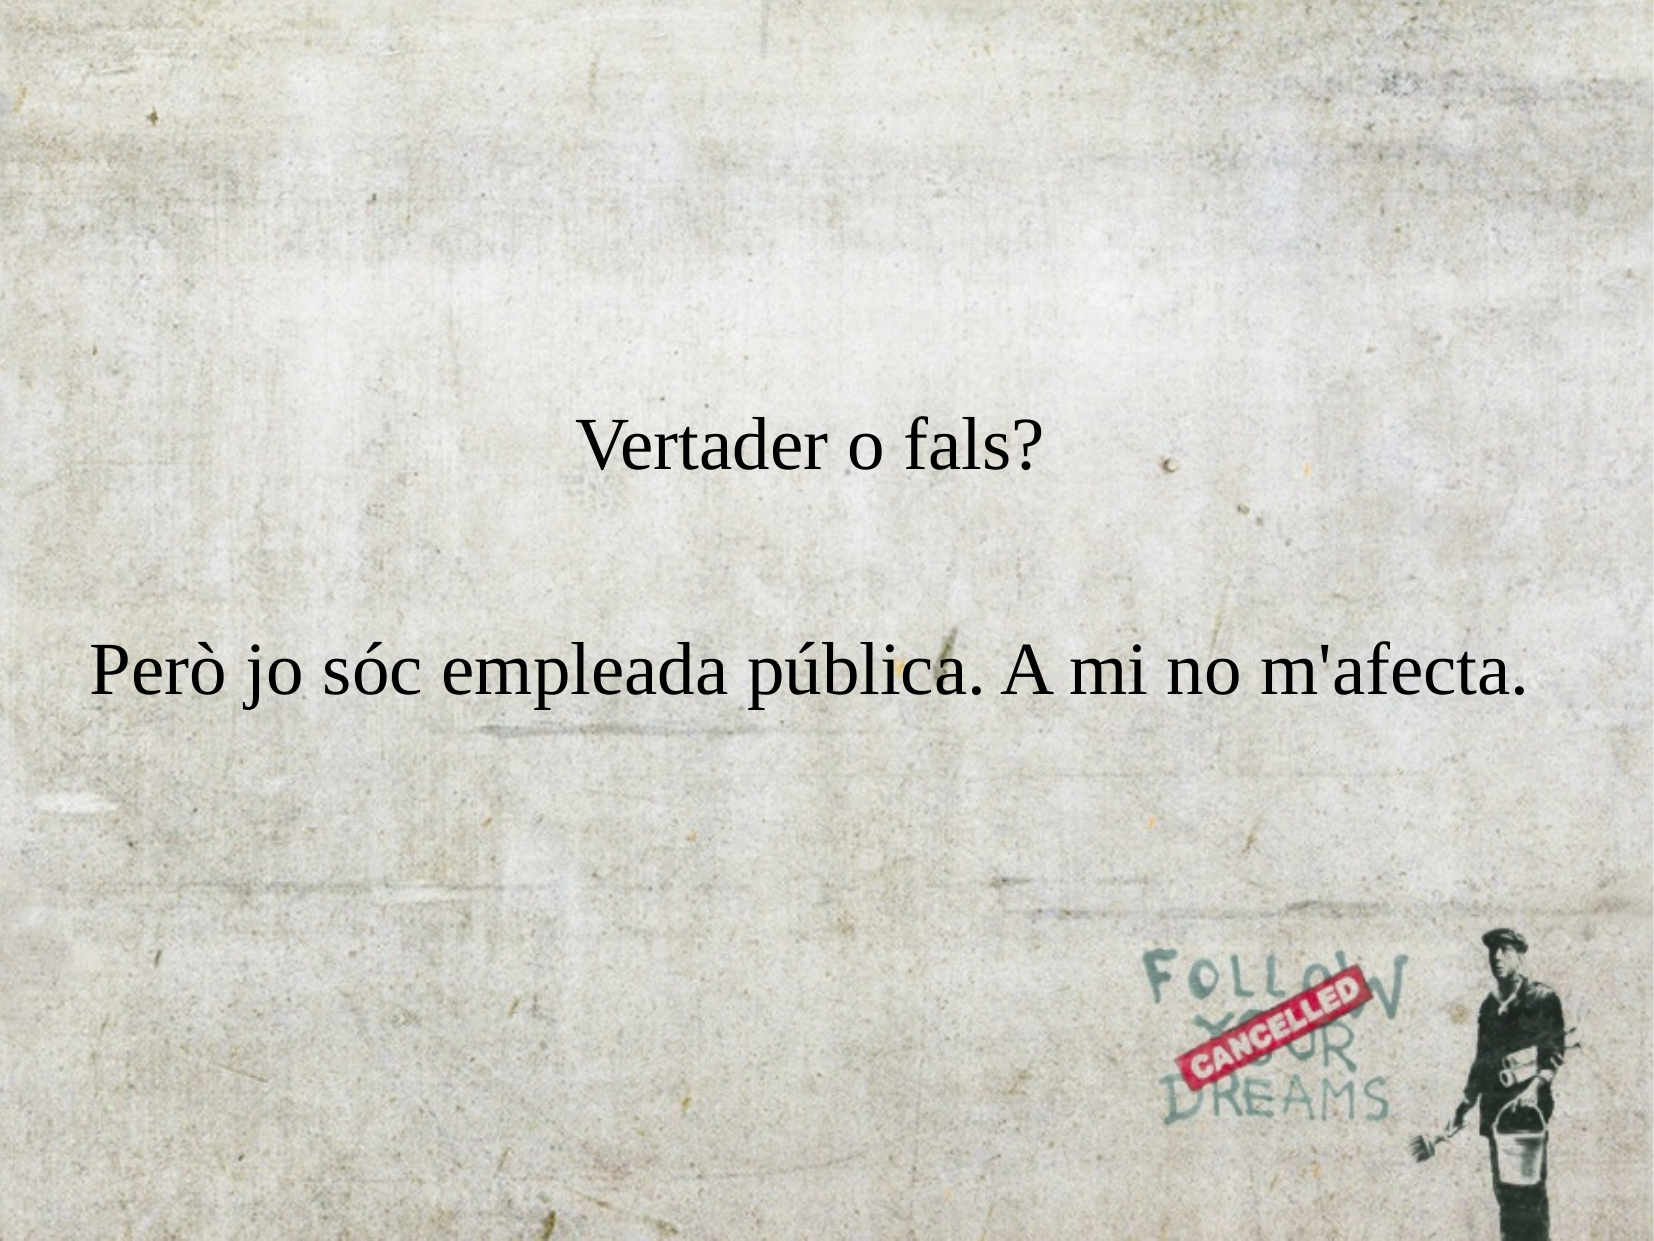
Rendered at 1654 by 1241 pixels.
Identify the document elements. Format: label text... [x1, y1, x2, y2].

list Vertader o fals? Però jo sóc empleada pública. A mi no m'afecta. [82, 290, 1538, 1010]
picture [0, 0, 1654, 1241]
